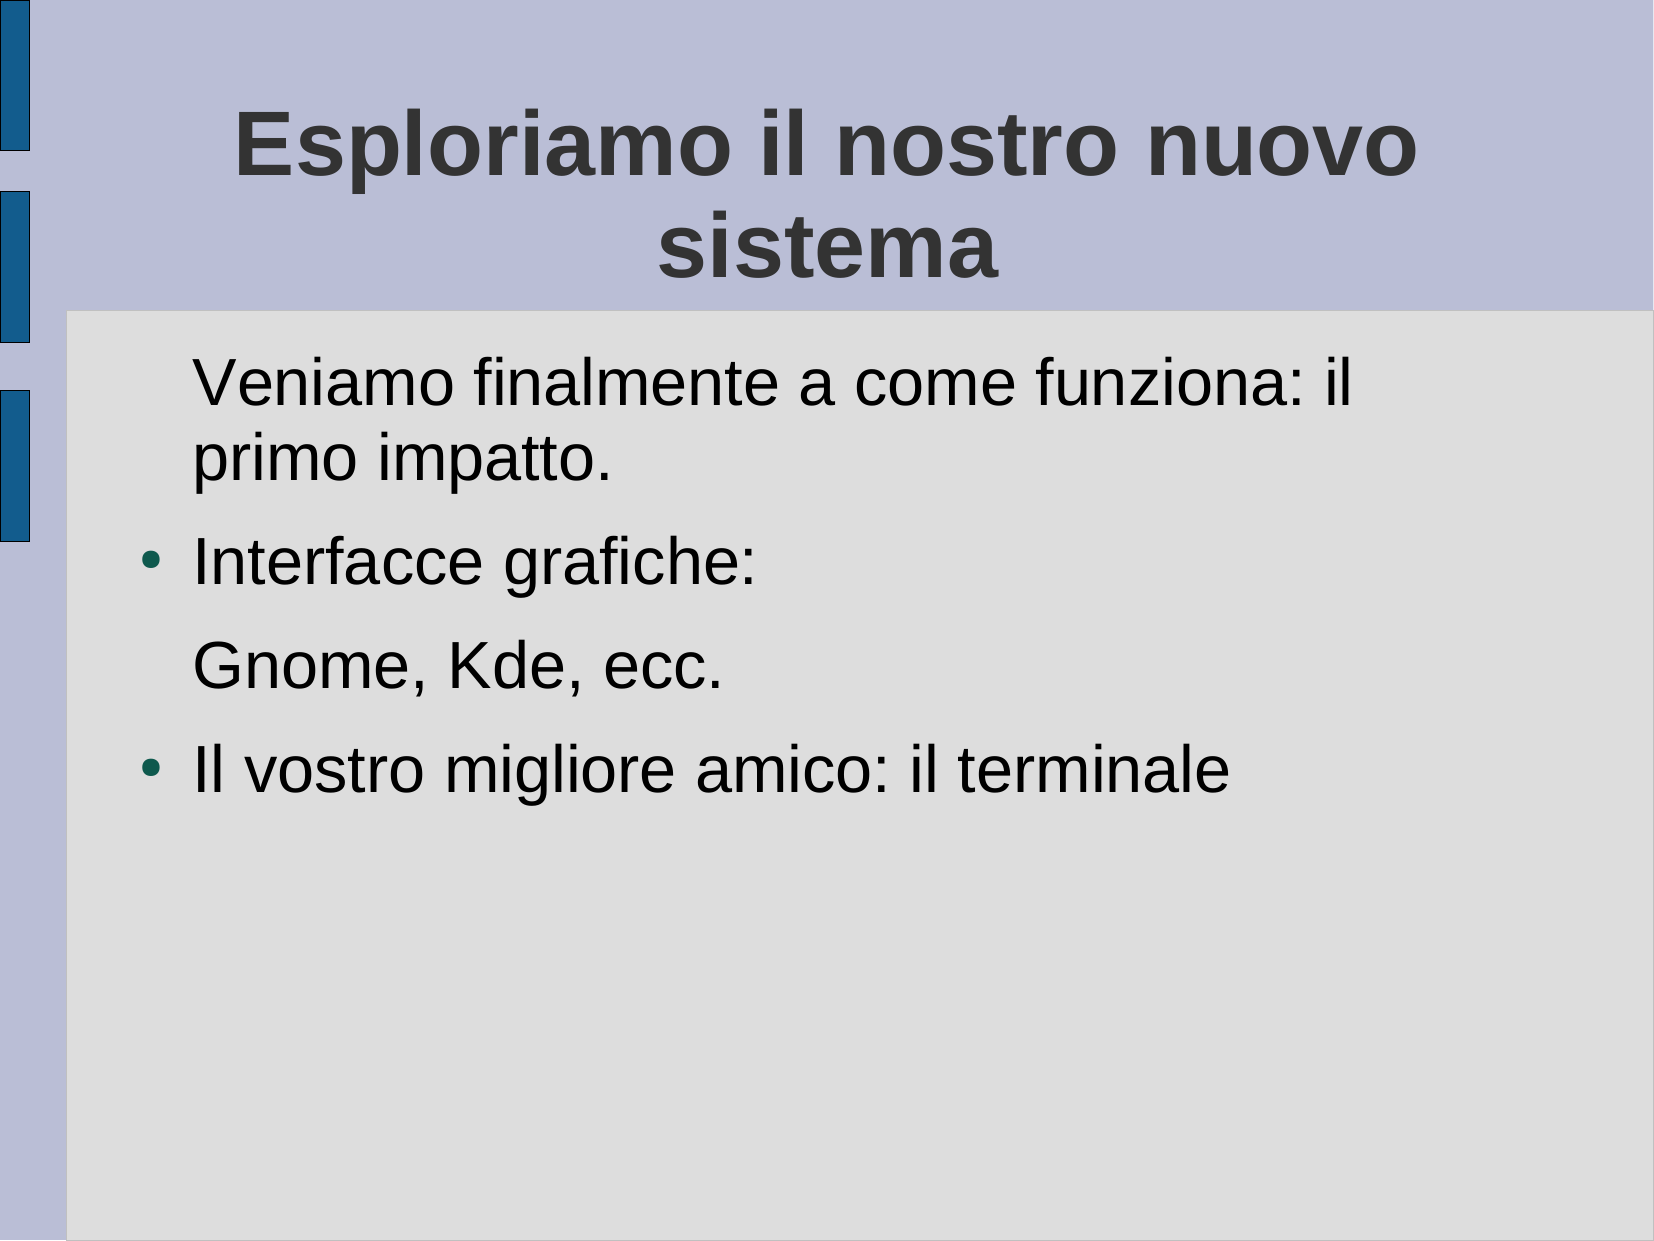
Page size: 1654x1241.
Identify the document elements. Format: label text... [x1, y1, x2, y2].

title Esploriamo il nostro nuovo sistema [121, 91, 1534, 299]
list Veniamo finalmente a come funziona: il primo impatto. Interfacce grafiche: Gnome, Kde, ecc. Il vostro migliore amico: il terminale [121, 344, 1534, 1164]
